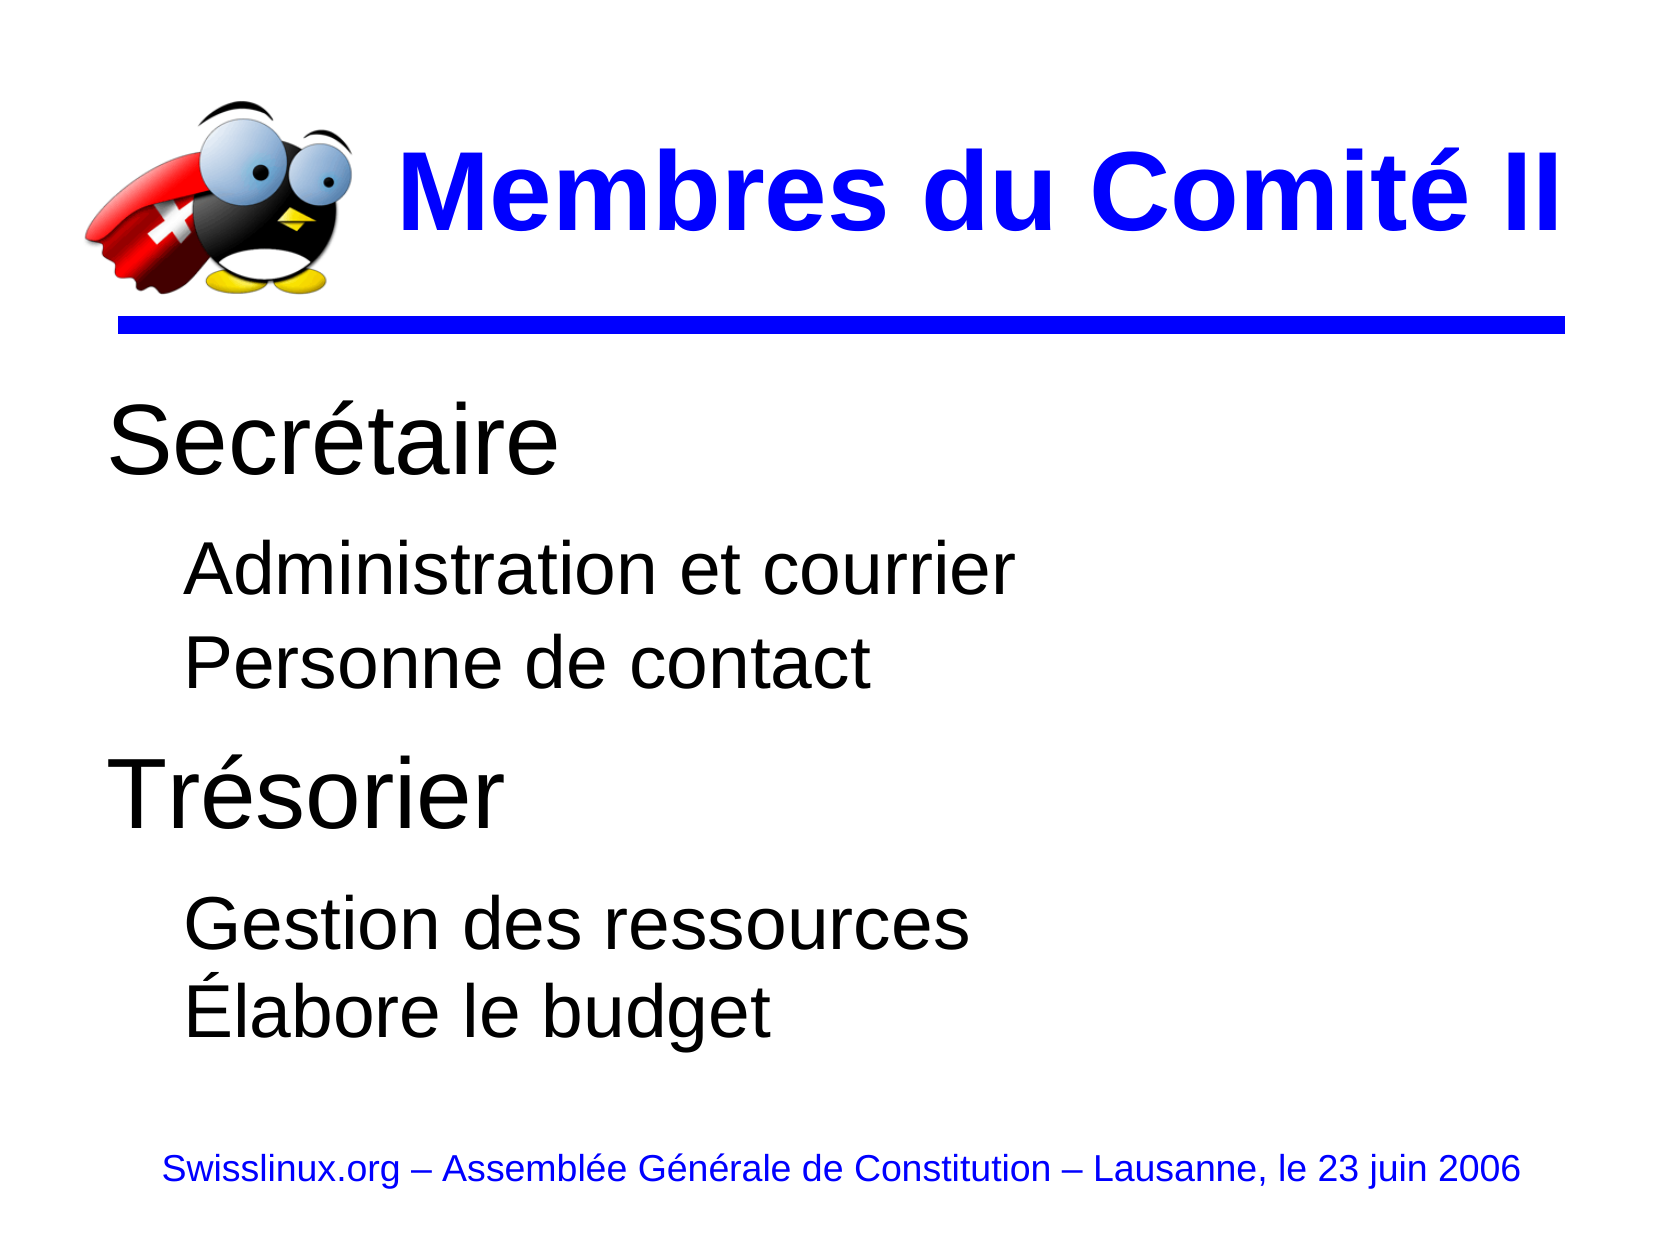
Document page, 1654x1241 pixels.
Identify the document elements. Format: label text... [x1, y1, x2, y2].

list Secrétaire [88, 383, 1577, 508]
text_box Swisslinux.org – Assemblée Générale de Constitution – Lausanne, le 23 juin 2006 [118, 1131, 1565, 1211]
title Membres du Comité II [324, 88, 1565, 296]
list Trésorier [88, 738, 1577, 863]
picture [81, 99, 355, 296]
list Élabore le budget [88, 969, 1577, 1063]
list Personne de contact [88, 620, 1577, 714]
list Administration et courrier [88, 527, 1577, 620]
list Gestion des ressources [88, 881, 1577, 969]
